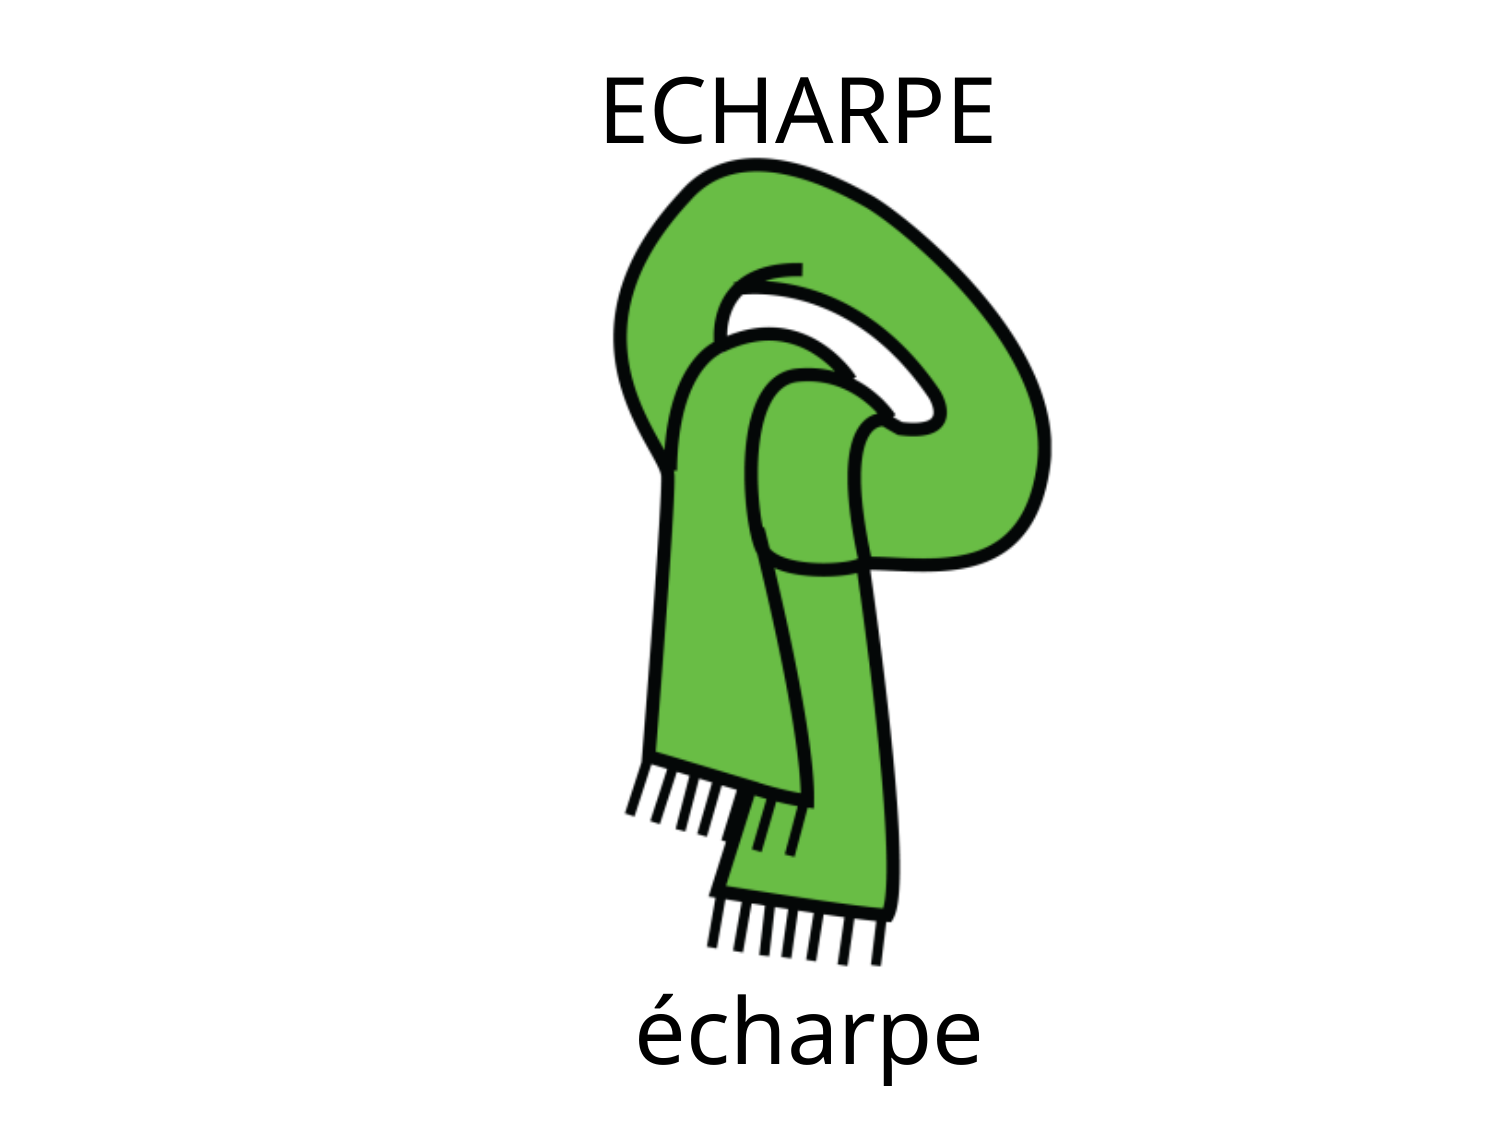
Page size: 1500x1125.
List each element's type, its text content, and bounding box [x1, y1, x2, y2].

text_box écharpe [206, 964, 1414, 1092]
picture [372, 171, 1294, 964]
title ECHARPE [194, 42, 1402, 171]
